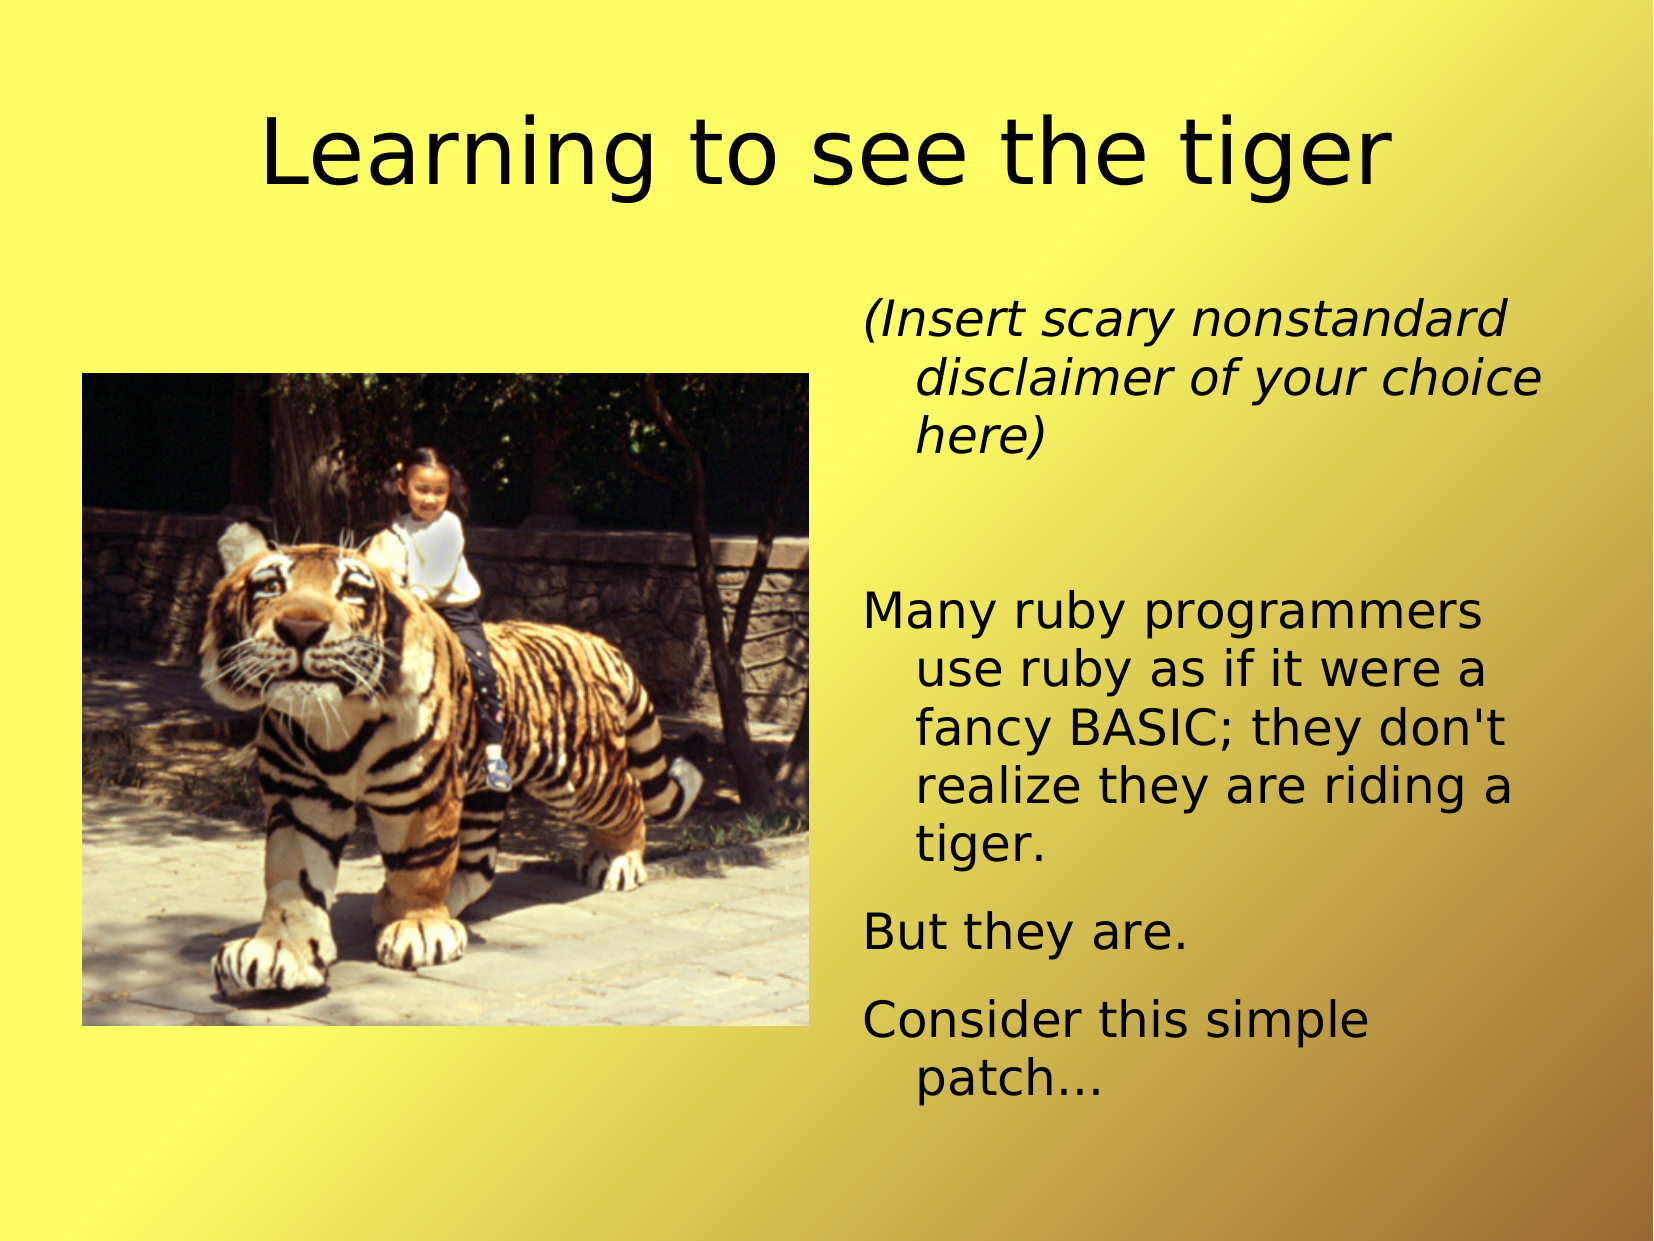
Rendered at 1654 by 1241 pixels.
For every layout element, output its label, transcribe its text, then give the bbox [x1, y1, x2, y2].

picture [82, 373, 809, 1026]
list (Insert scary nonstandard disclaimer of your choice here) Many ruby programmers use ruby as if it were a fancy BASIC; they don't realize they are riding a tiger. But they are. Consider this simple patch... [844, 290, 1571, 1109]
title Learning to see the tiger [82, 49, 1571, 257]
